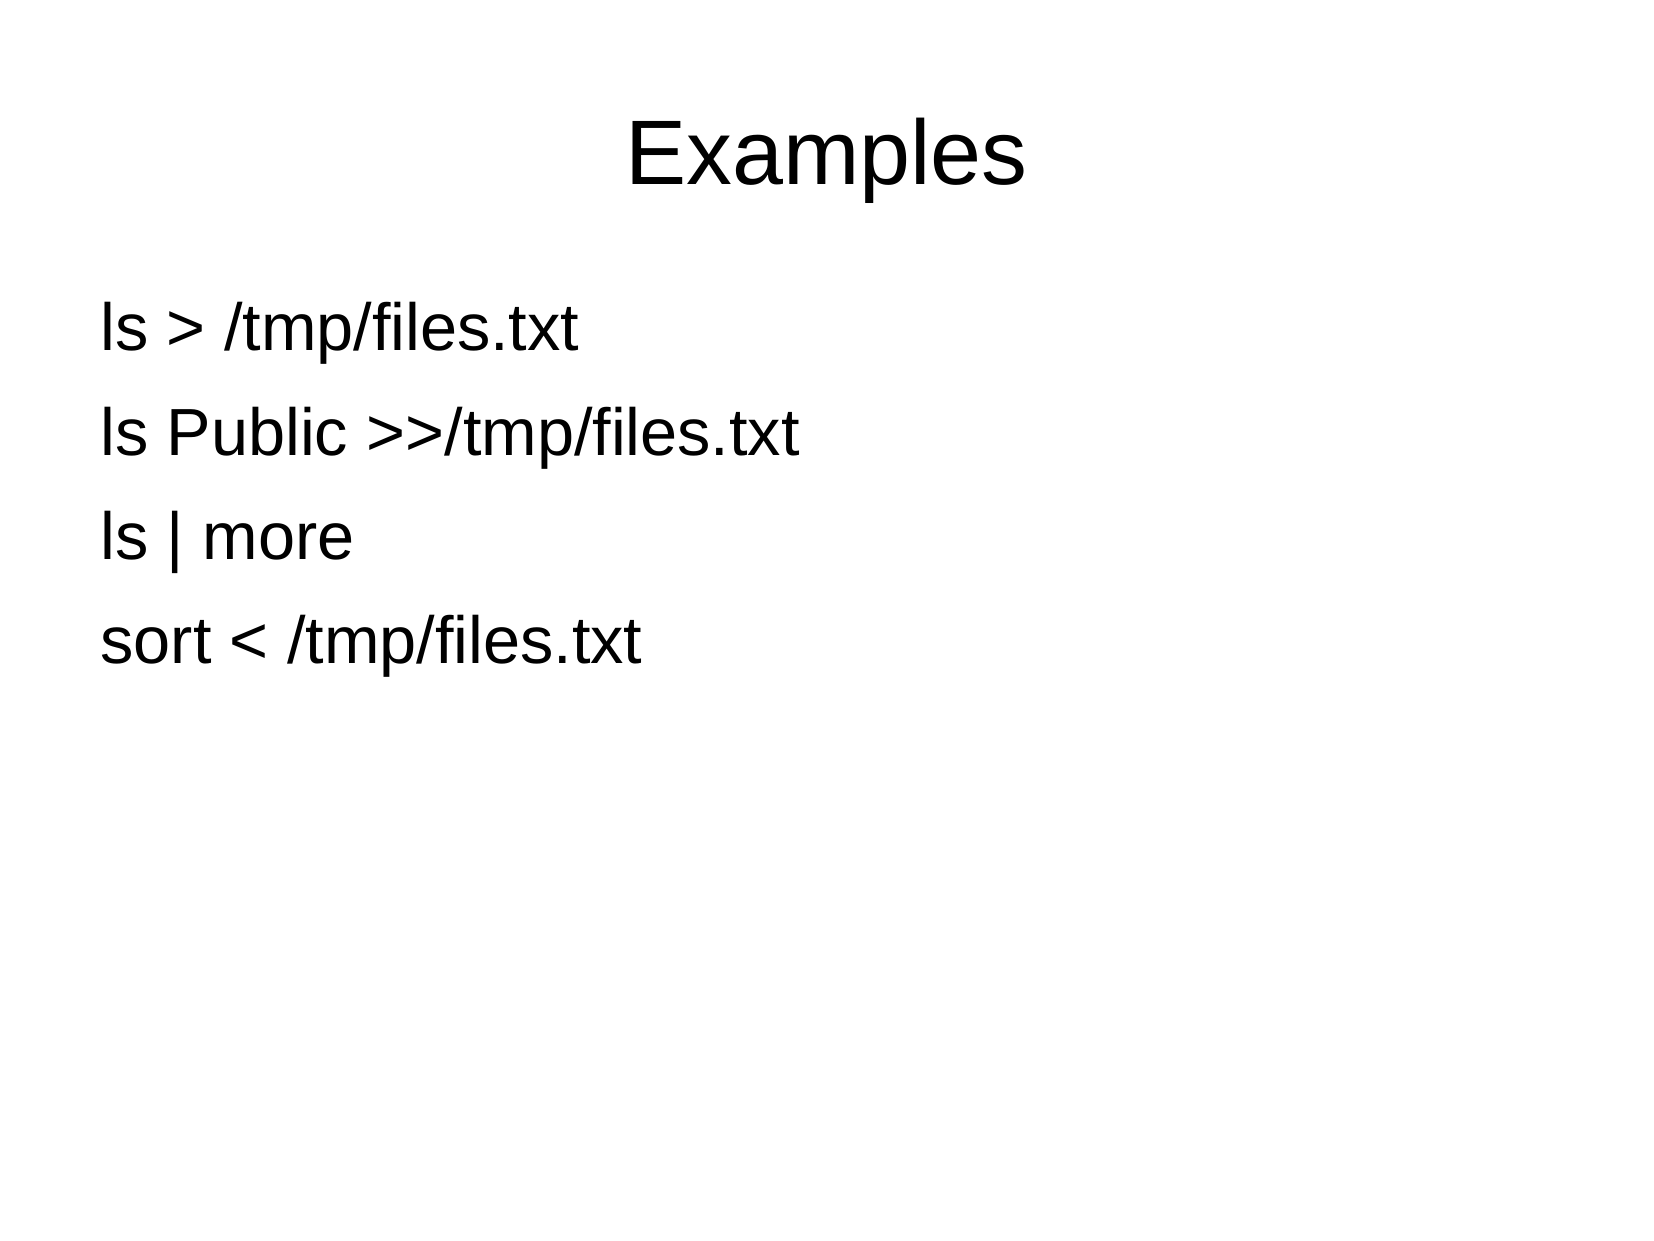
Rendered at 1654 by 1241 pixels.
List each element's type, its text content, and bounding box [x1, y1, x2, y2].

list ls > /tmp/files.txt ls Public >>/tmp/files.txt ls | more sort < /tmp/files.txt [82, 290, 1571, 1109]
title Examples [82, 49, 1571, 257]
